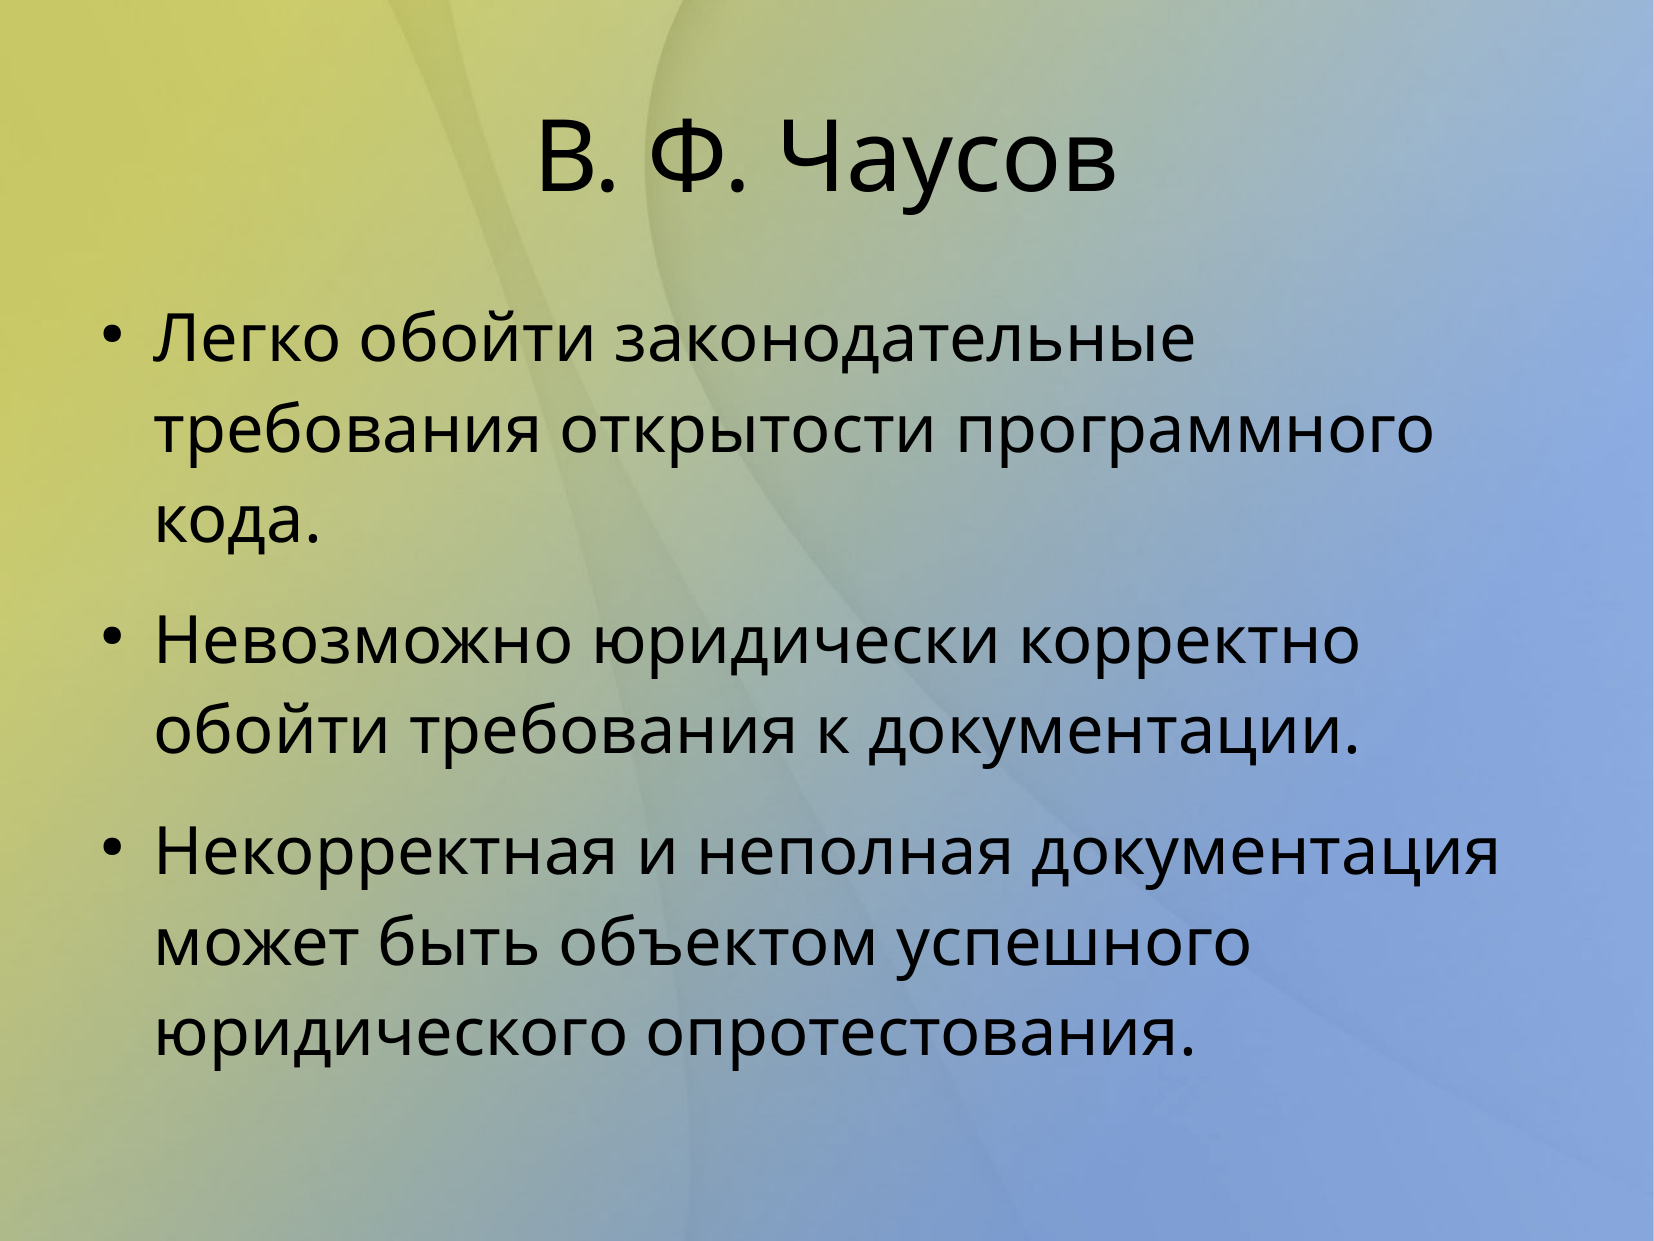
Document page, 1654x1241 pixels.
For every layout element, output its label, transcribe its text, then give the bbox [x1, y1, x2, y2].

title В. Ф. Чаусов [82, 56, 1571, 250]
picture [0, 0, 1654, 1241]
list Легко обойти законодательные требования открытости программного кода. Невозможно юридически корректно обойти требования к документации. Некорректная и неполная документация может быть объектом успешного юридического опротестования. [82, 290, 1571, 1094]
